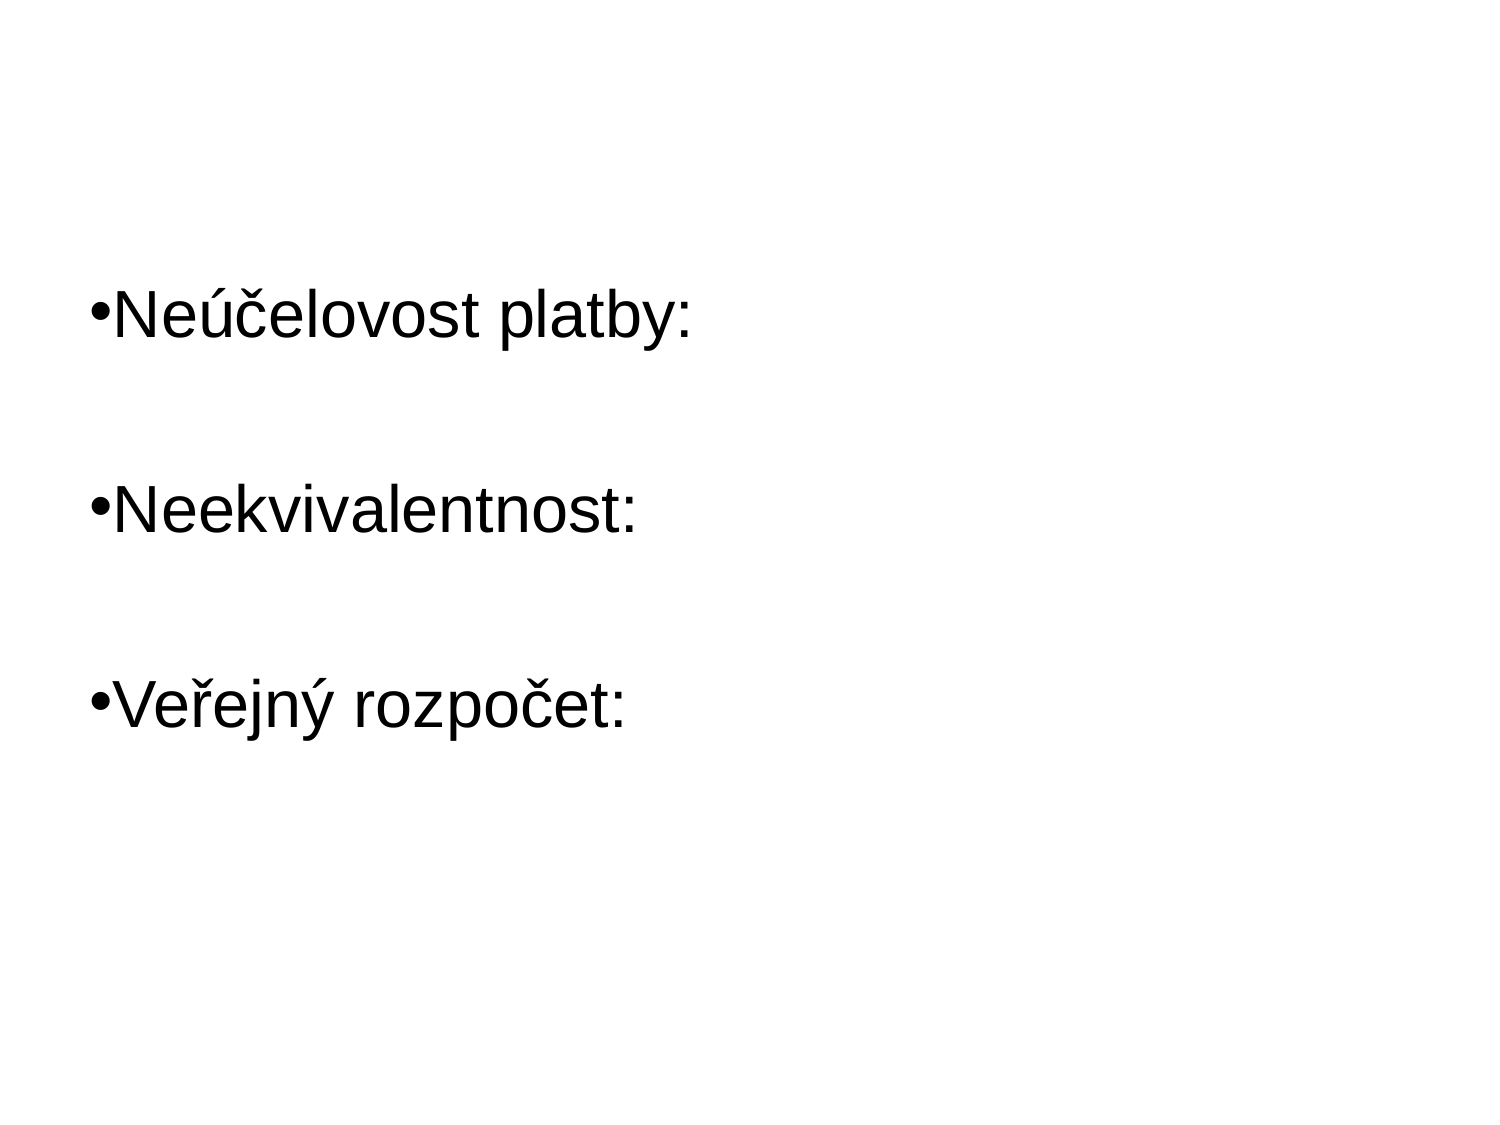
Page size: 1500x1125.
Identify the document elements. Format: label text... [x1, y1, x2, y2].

list Neúčelovost platby: Neekvivalentnost: Veřejný rozpočet: [75, 262, 1425, 1005]
